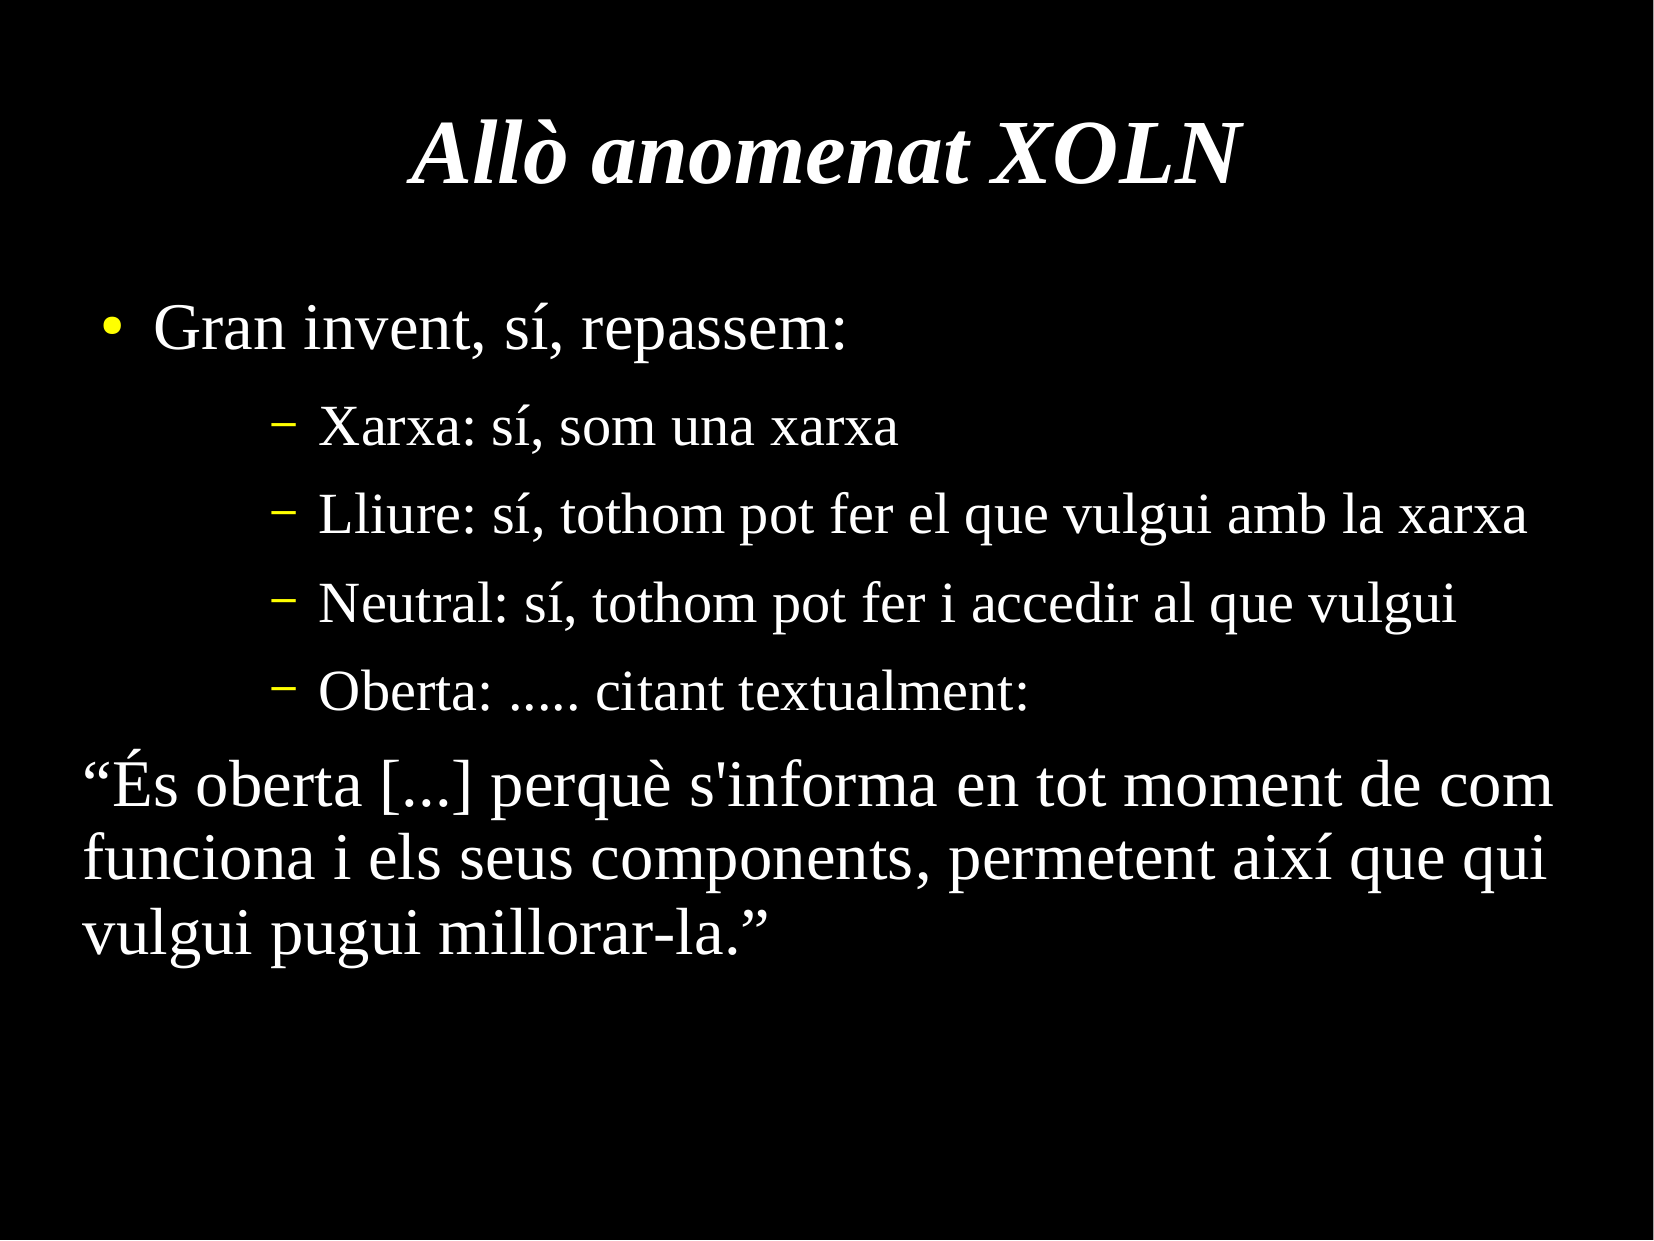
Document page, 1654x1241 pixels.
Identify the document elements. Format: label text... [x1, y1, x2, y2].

list Gran invent, sí, repassem: Xarxa: sí, som una xarxa Lliure: sí, tothom pot fer el que vulgui amb la xarxa Neutral: sí, tothom pot fer i accedir al que vulgui Oberta: ..... citant textualment: “És oberta [...] perquè s'informa en tot moment de com funciona i els seus components, permetent així que qui vulgui pugui millorar-la.” [82, 290, 1571, 1094]
title Allò anomenat XOLN [82, 56, 1571, 250]
